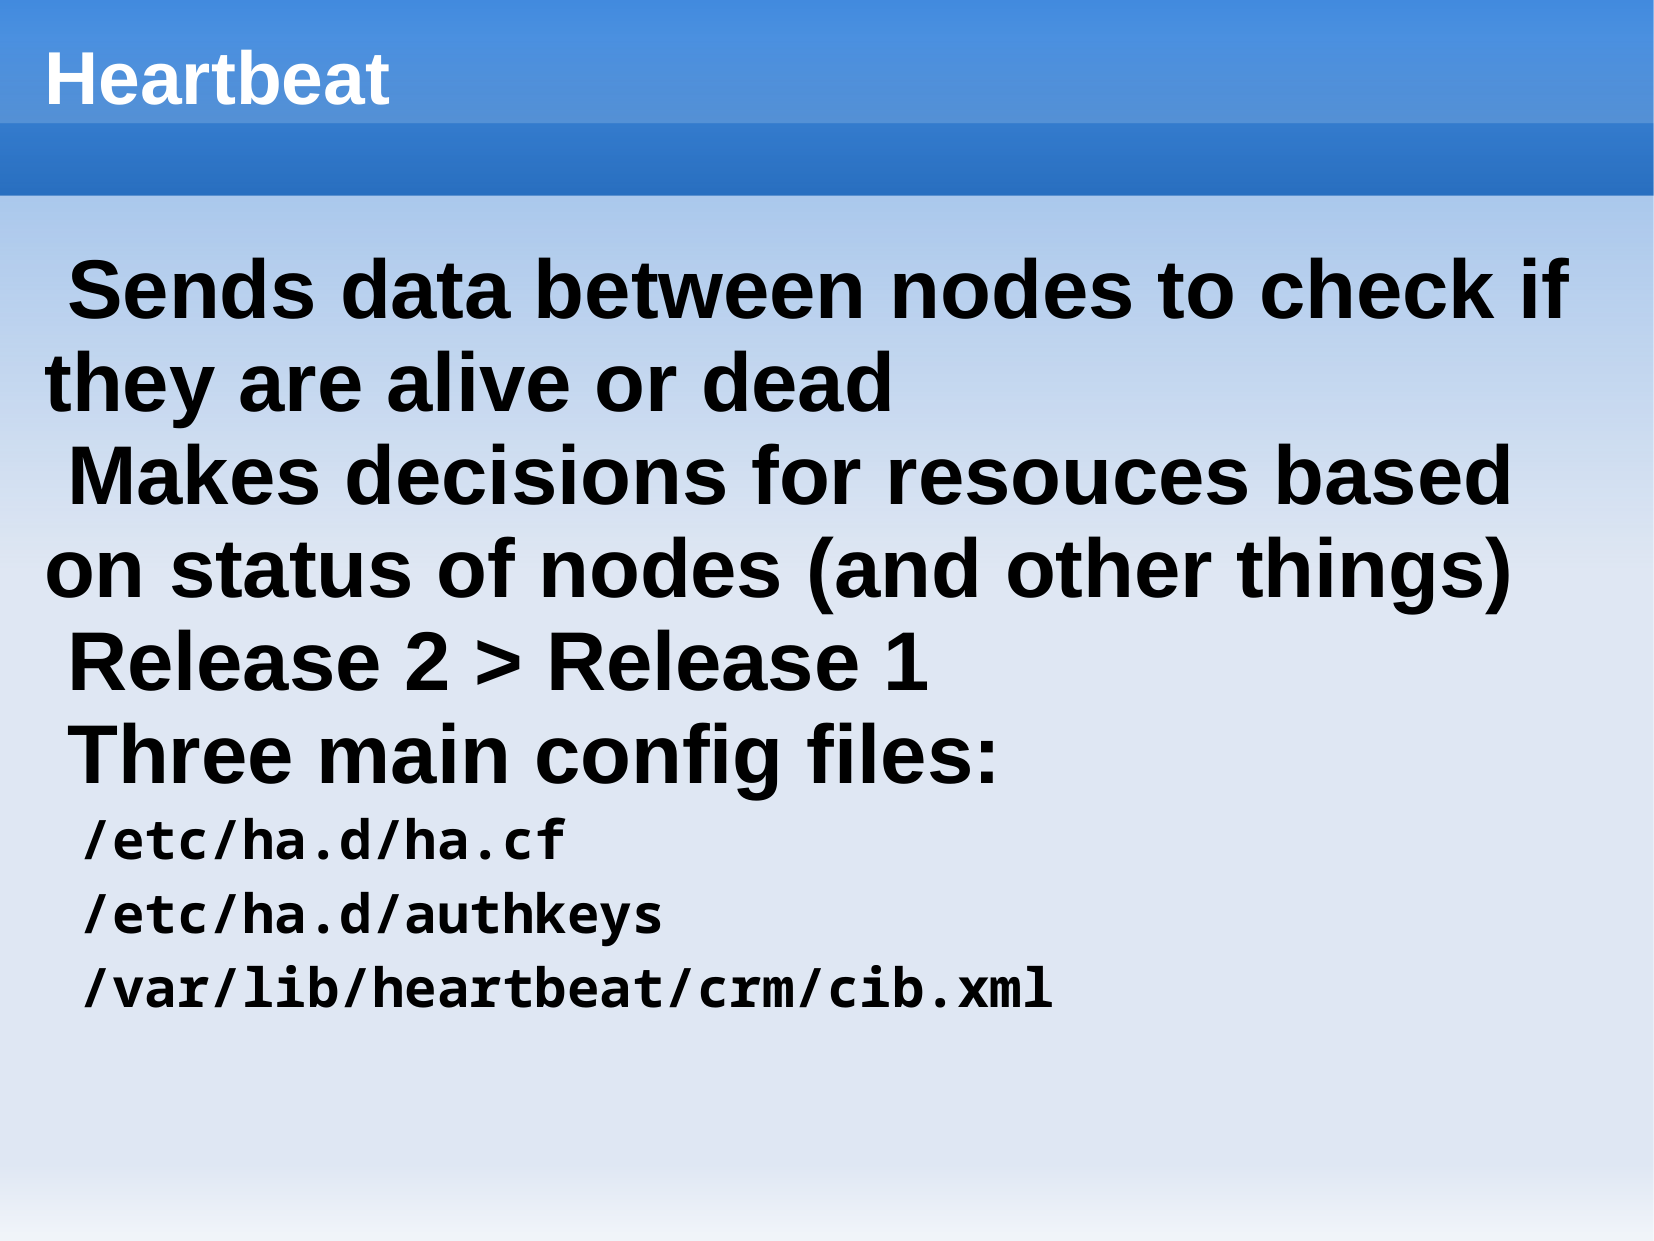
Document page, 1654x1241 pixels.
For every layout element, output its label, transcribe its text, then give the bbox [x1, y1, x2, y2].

text_box Heartbeat [29, 29, 1625, 158]
text_box [47, 235, 1654, 320]
text_box Sends data between nodes to check if they are alive or dead Makes decisions for resouces based on status of nodes (and other things) Release 2 > Release 1 Three main config files: /etc/ha.d/ha.cf /etc/ha.d/authkeys /var/lib/heartbeat/crm/cib.xml [29, 236, 1625, 1169]
picture [0, 0, 1654, 1241]
